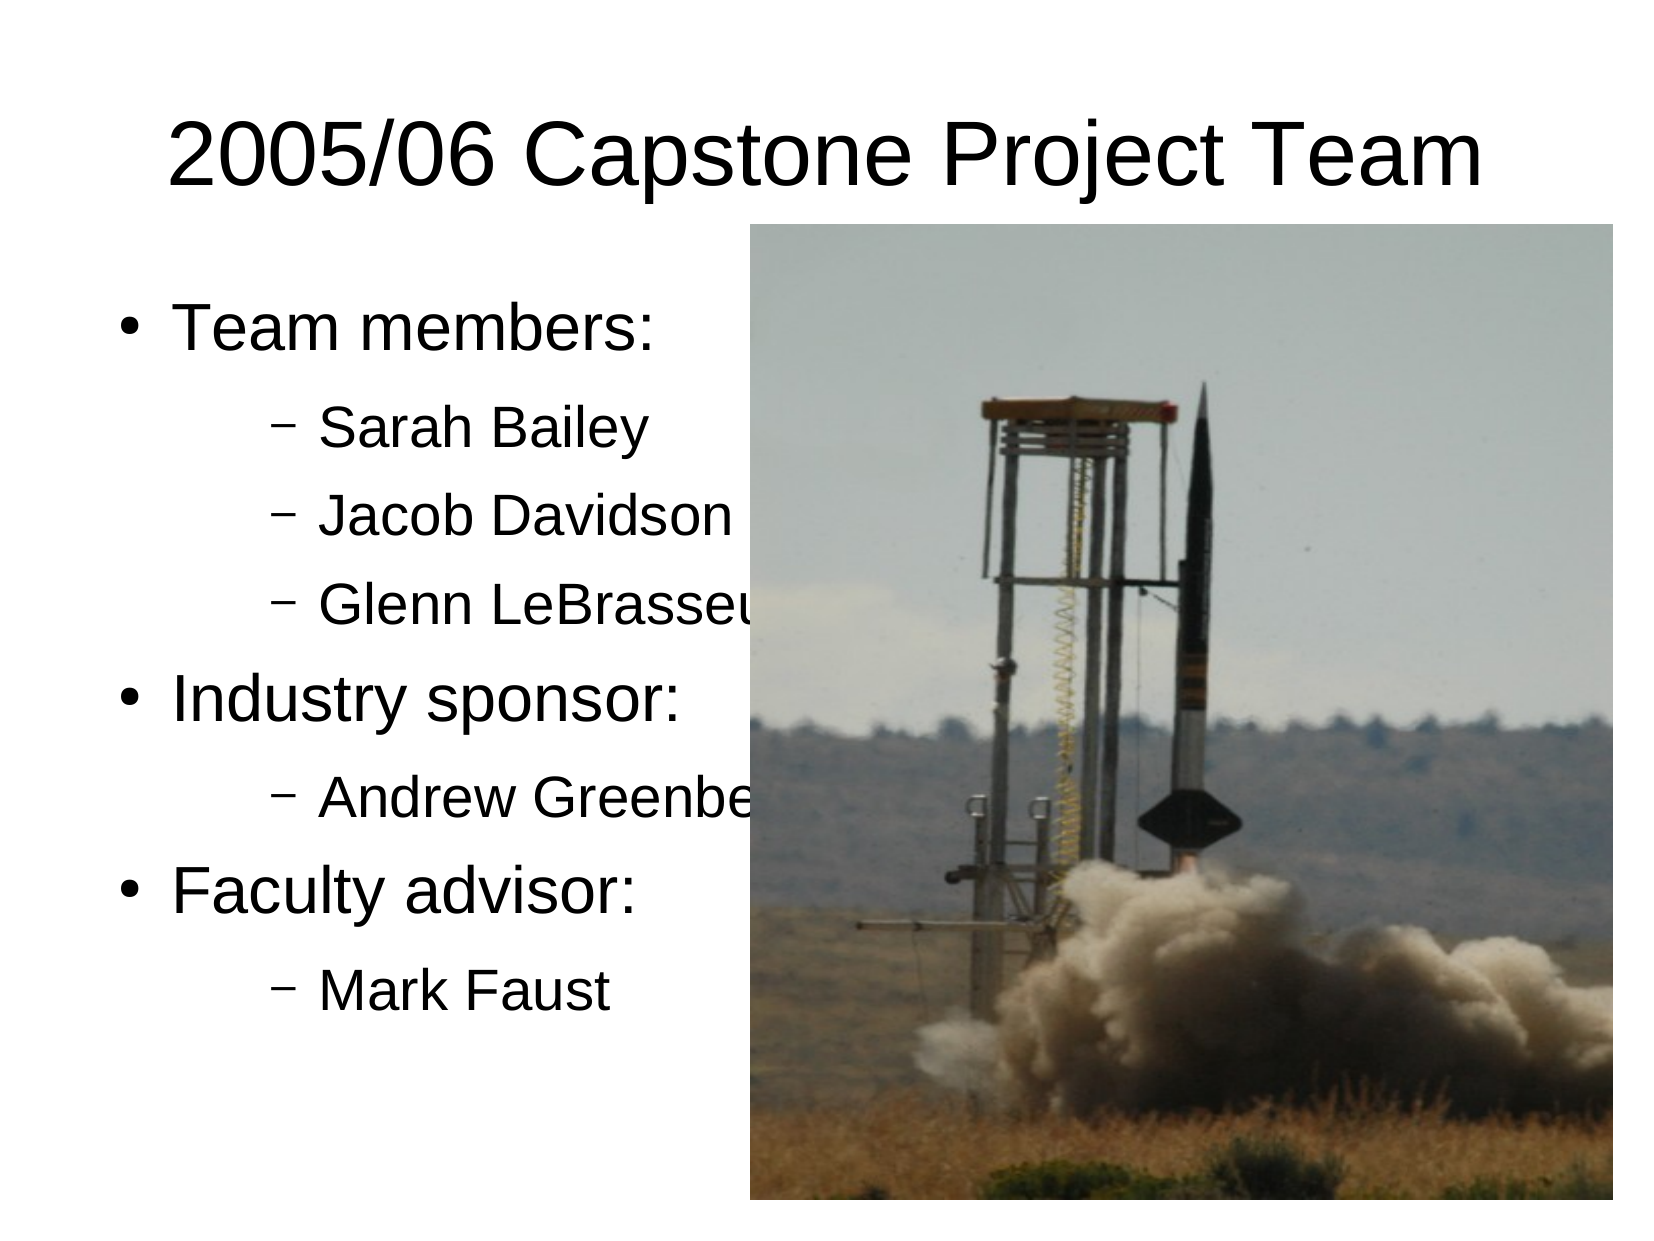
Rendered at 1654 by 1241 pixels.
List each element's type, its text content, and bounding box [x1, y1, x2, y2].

title 2005/06 Capstone Project Team [82, 49, 1571, 257]
picture [750, 224, 1613, 1201]
list Team members: Sarah Bailey Jacob Davidson Glenn LeBrasseur Industry sponsor: Andrew Greenberg Faculty advisor: Mark Faust [82, 290, 750, 1094]
